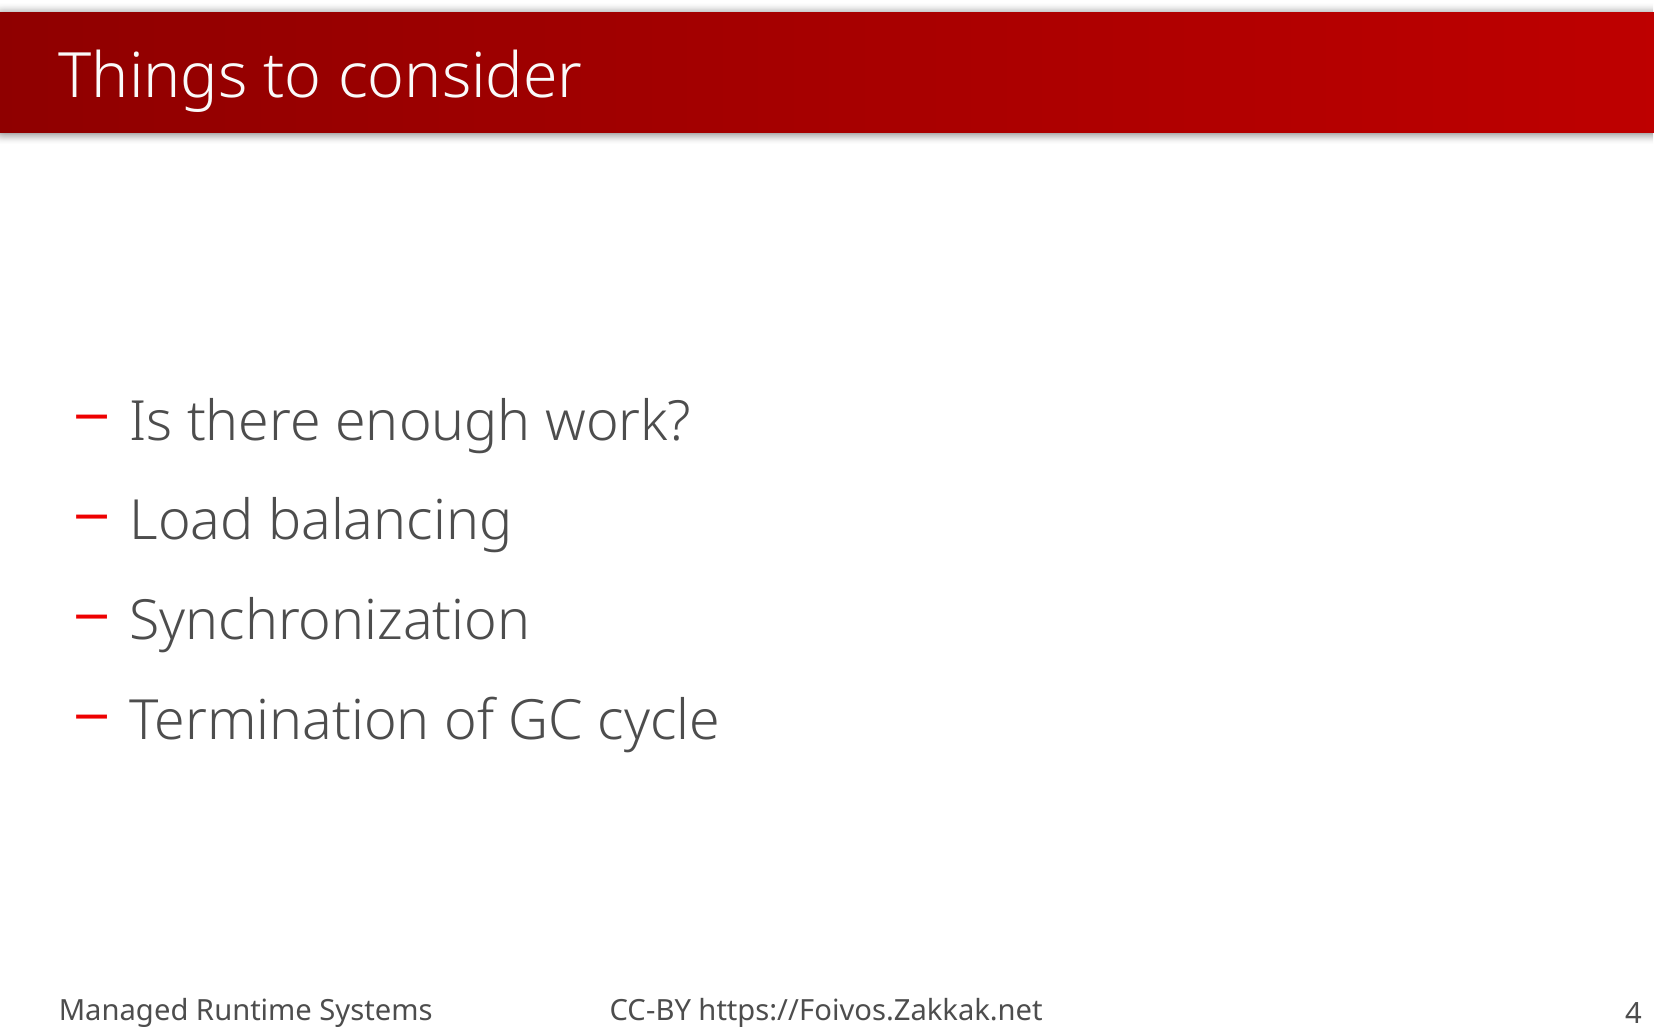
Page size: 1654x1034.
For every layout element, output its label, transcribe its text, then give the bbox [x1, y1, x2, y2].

list Is there enough work? Load balancing Synchronization Termination of GC cycle [58, 176, 1594, 960]
title Things to consider [58, 7, 1329, 139]
